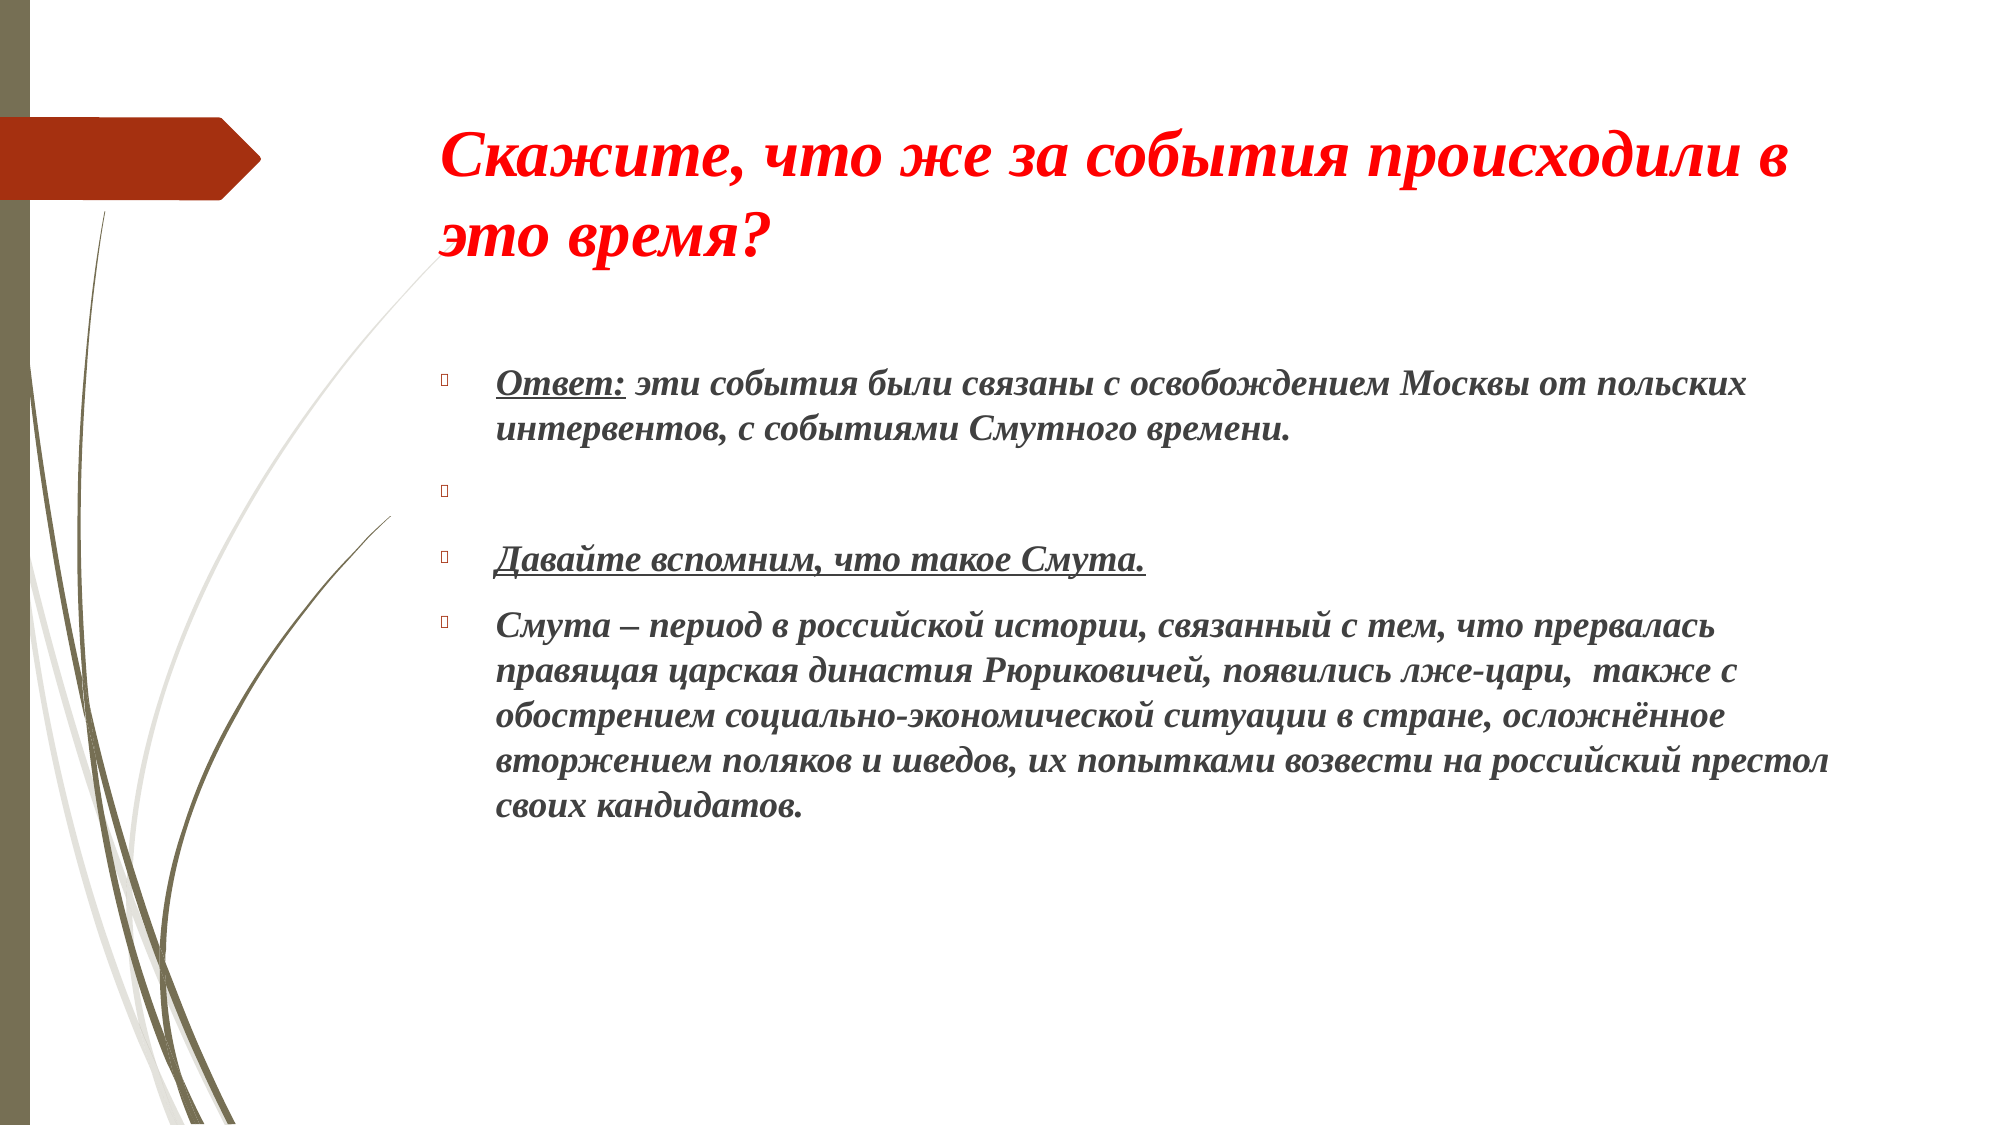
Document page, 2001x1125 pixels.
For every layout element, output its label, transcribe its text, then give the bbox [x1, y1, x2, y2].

title Скажите, что же за события происходили в это время? [425, 102, 1888, 313]
list Ответ: эти события были связаны с освобождением Москвы от польских интервентов, с событиями Смутного времени. Давайте вспомним, что такое Смута. Смута – период в российской истории, связанный с тем, что прервалась правящая царская династия Рюриковичей, появились лже-цари, также с обострением социально-экономической ситуации в стране, осложнённое вторжением поляков и шведов, их попытками возвести на российский престол своих кандидатов. [424, 350, 1888, 970]
